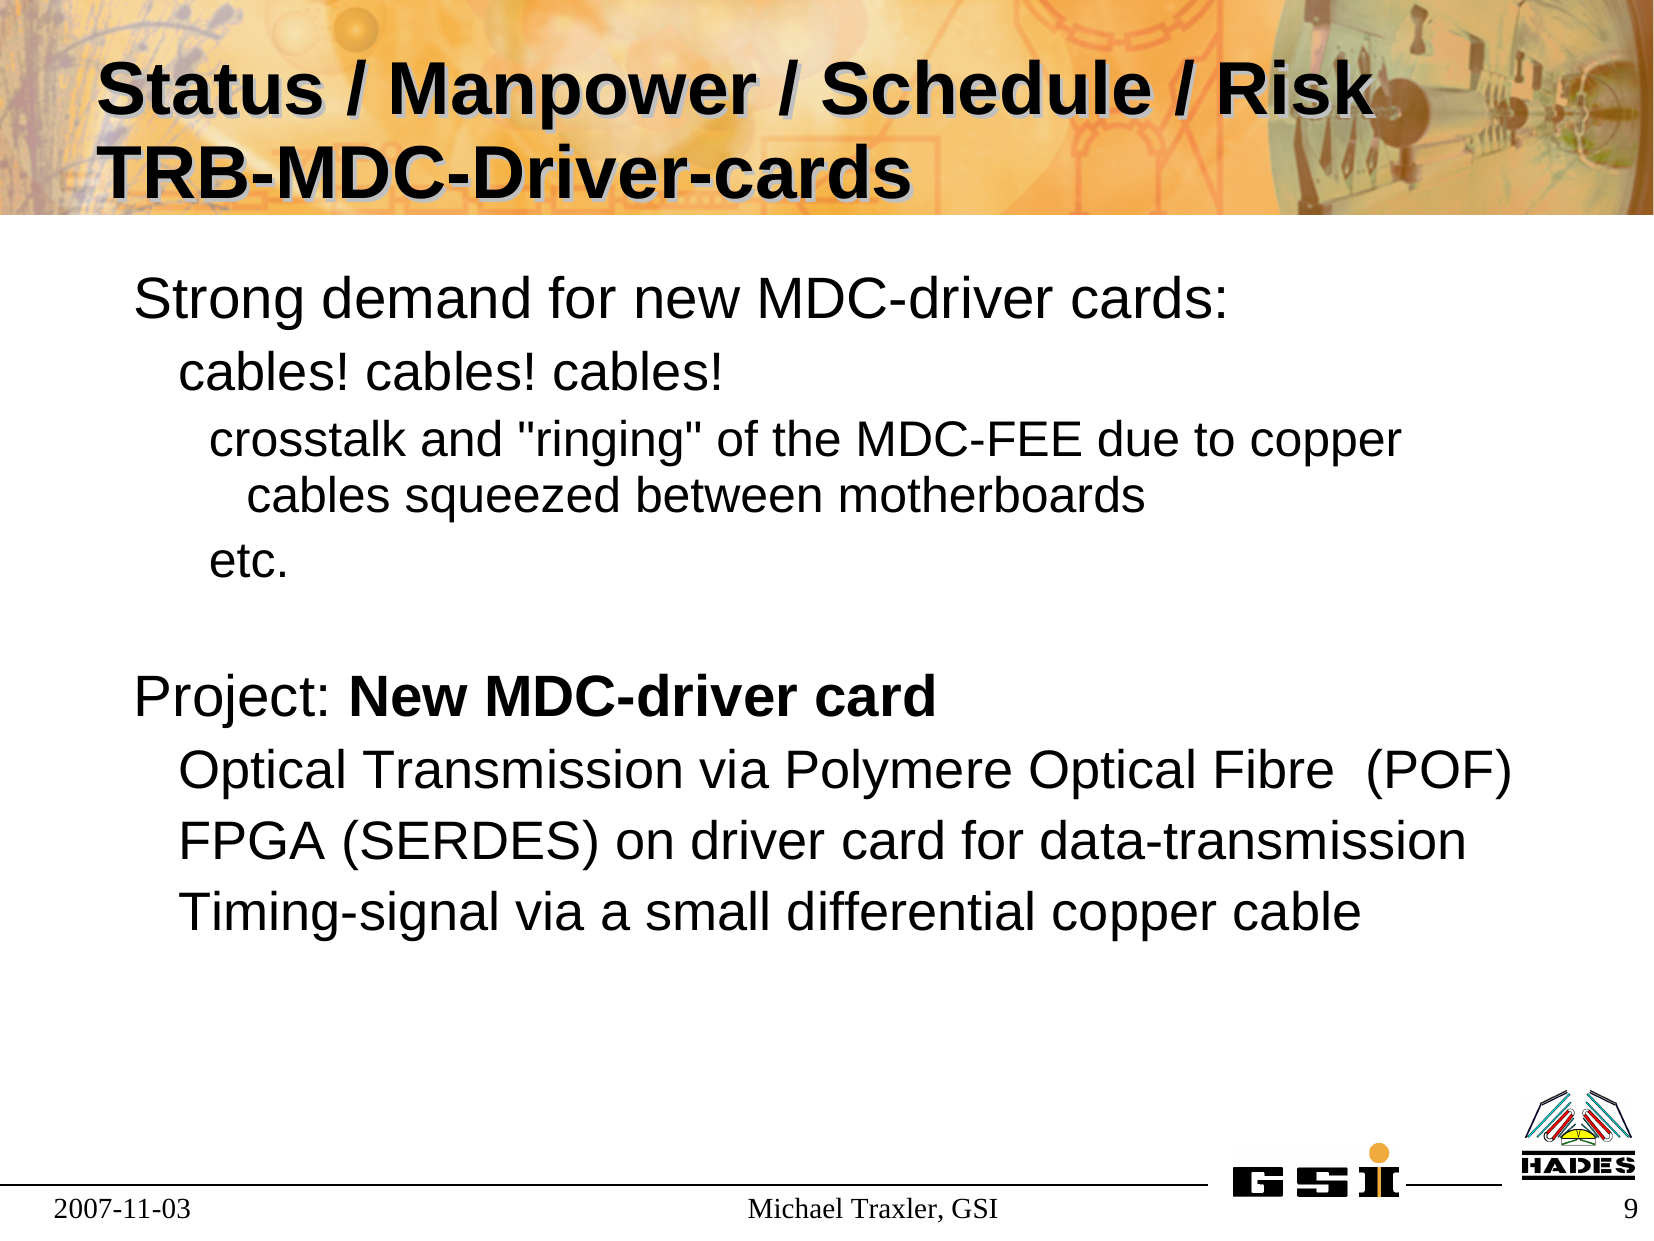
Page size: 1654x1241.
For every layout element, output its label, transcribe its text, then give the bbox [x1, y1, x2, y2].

list Strong demand for new MDC-driver cards: cables! cables! cables! crosstalk and "ringing" of the MDC-FEE due to copper cables squeezed between motherboards etc. Project: New MDC-driver card Optical Transmission via Polymere Optical Fibre (POF) FPGA (SERDES) on driver card for data-transmission Timing-signal via a small differential copper cable [59, 265, 1548, 1085]
title Status / Manpower / Schedule / Risk TRB-MDC-Driver-cards [96, 27, 1502, 235]
picture [1522, 1090, 1635, 1180]
picture [1233, 1143, 1399, 1197]
picture [0, 0, 1654, 215]
